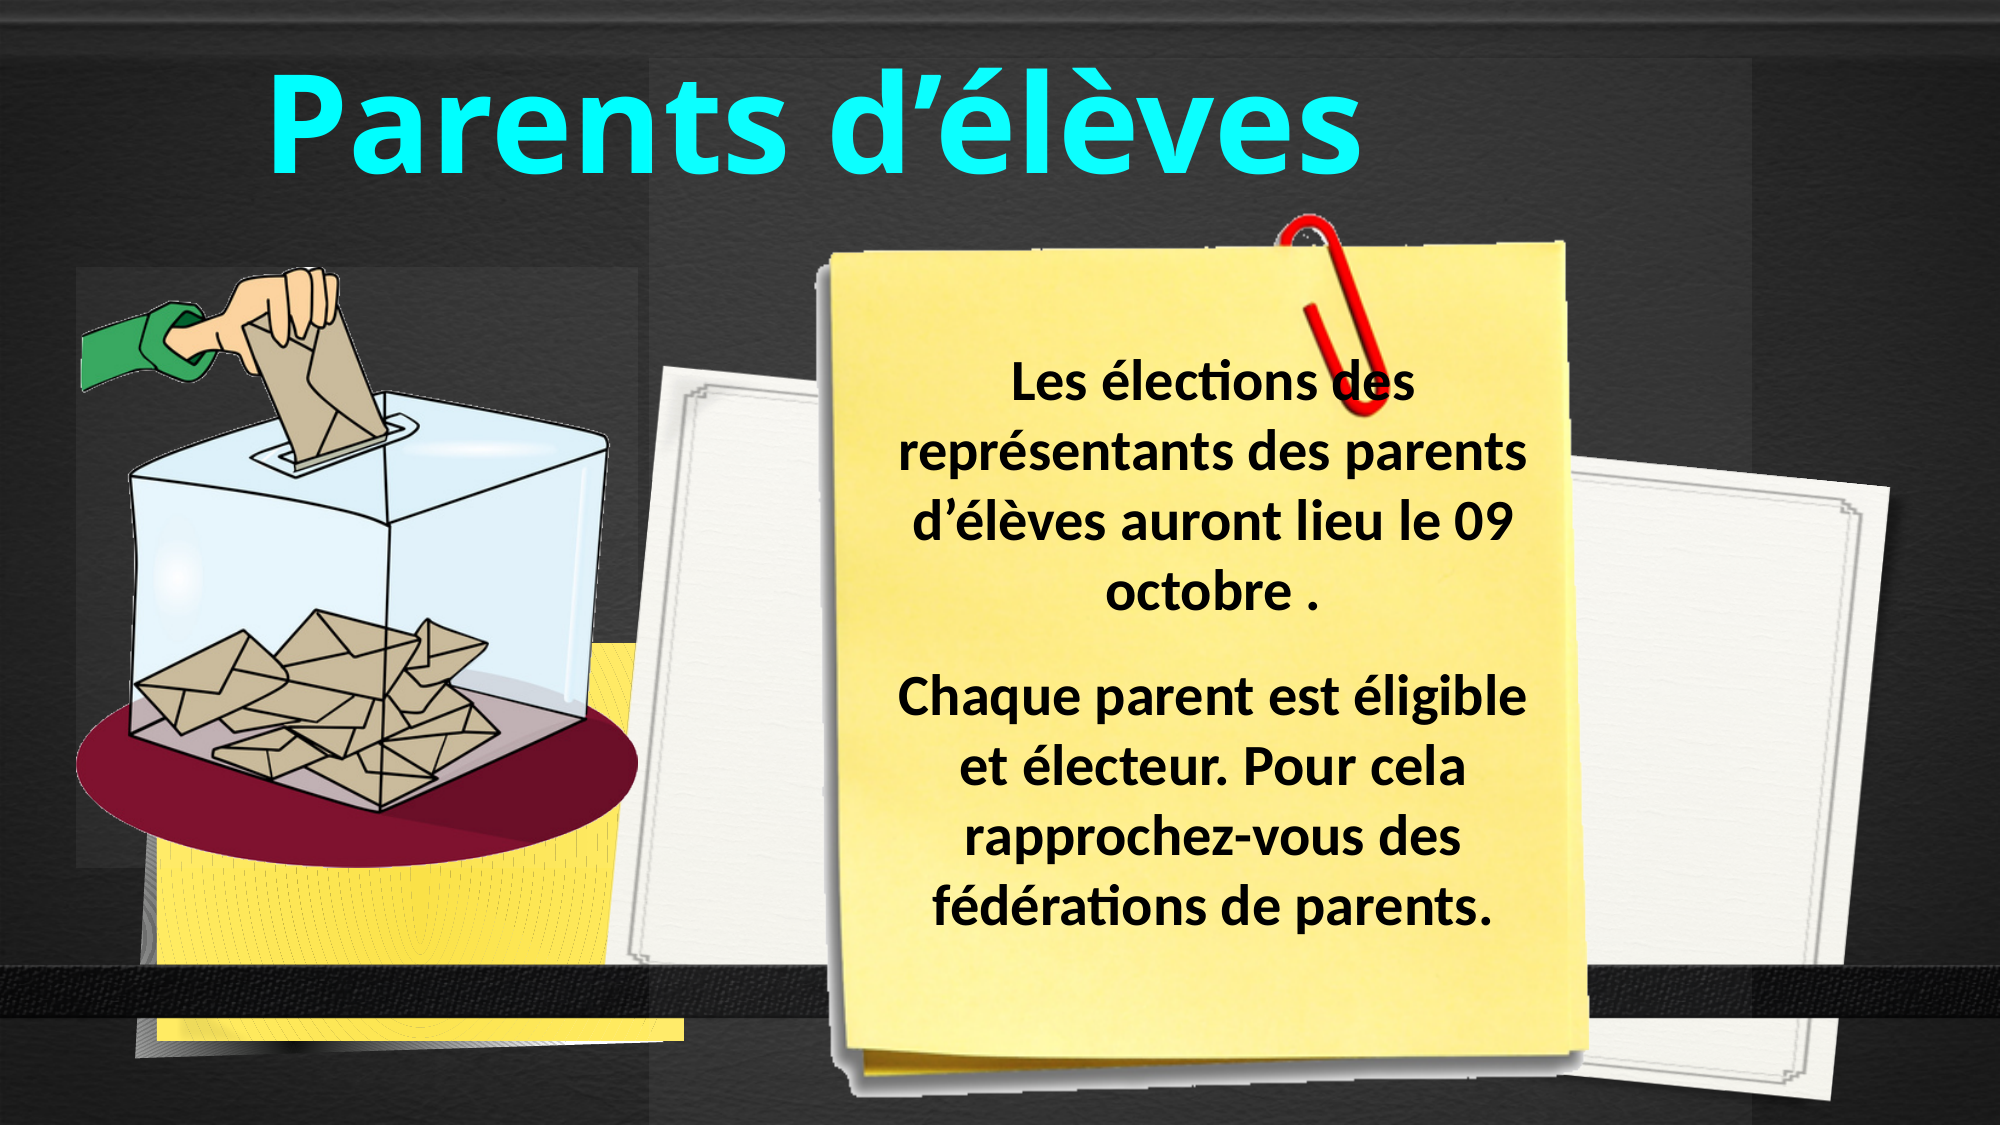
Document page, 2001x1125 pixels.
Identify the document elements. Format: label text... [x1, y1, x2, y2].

text_box Les élections des représentants des parents d’élèves auront lieu le 09 octobre . Chaque parent est éligible et électeur. Pour cela rapprochez-vous des fédérations de parents. [861, 335, 1565, 945]
subtitle Parents d’élèves [247, 47, 1748, 320]
picture [0, 0, 2000, 1125]
